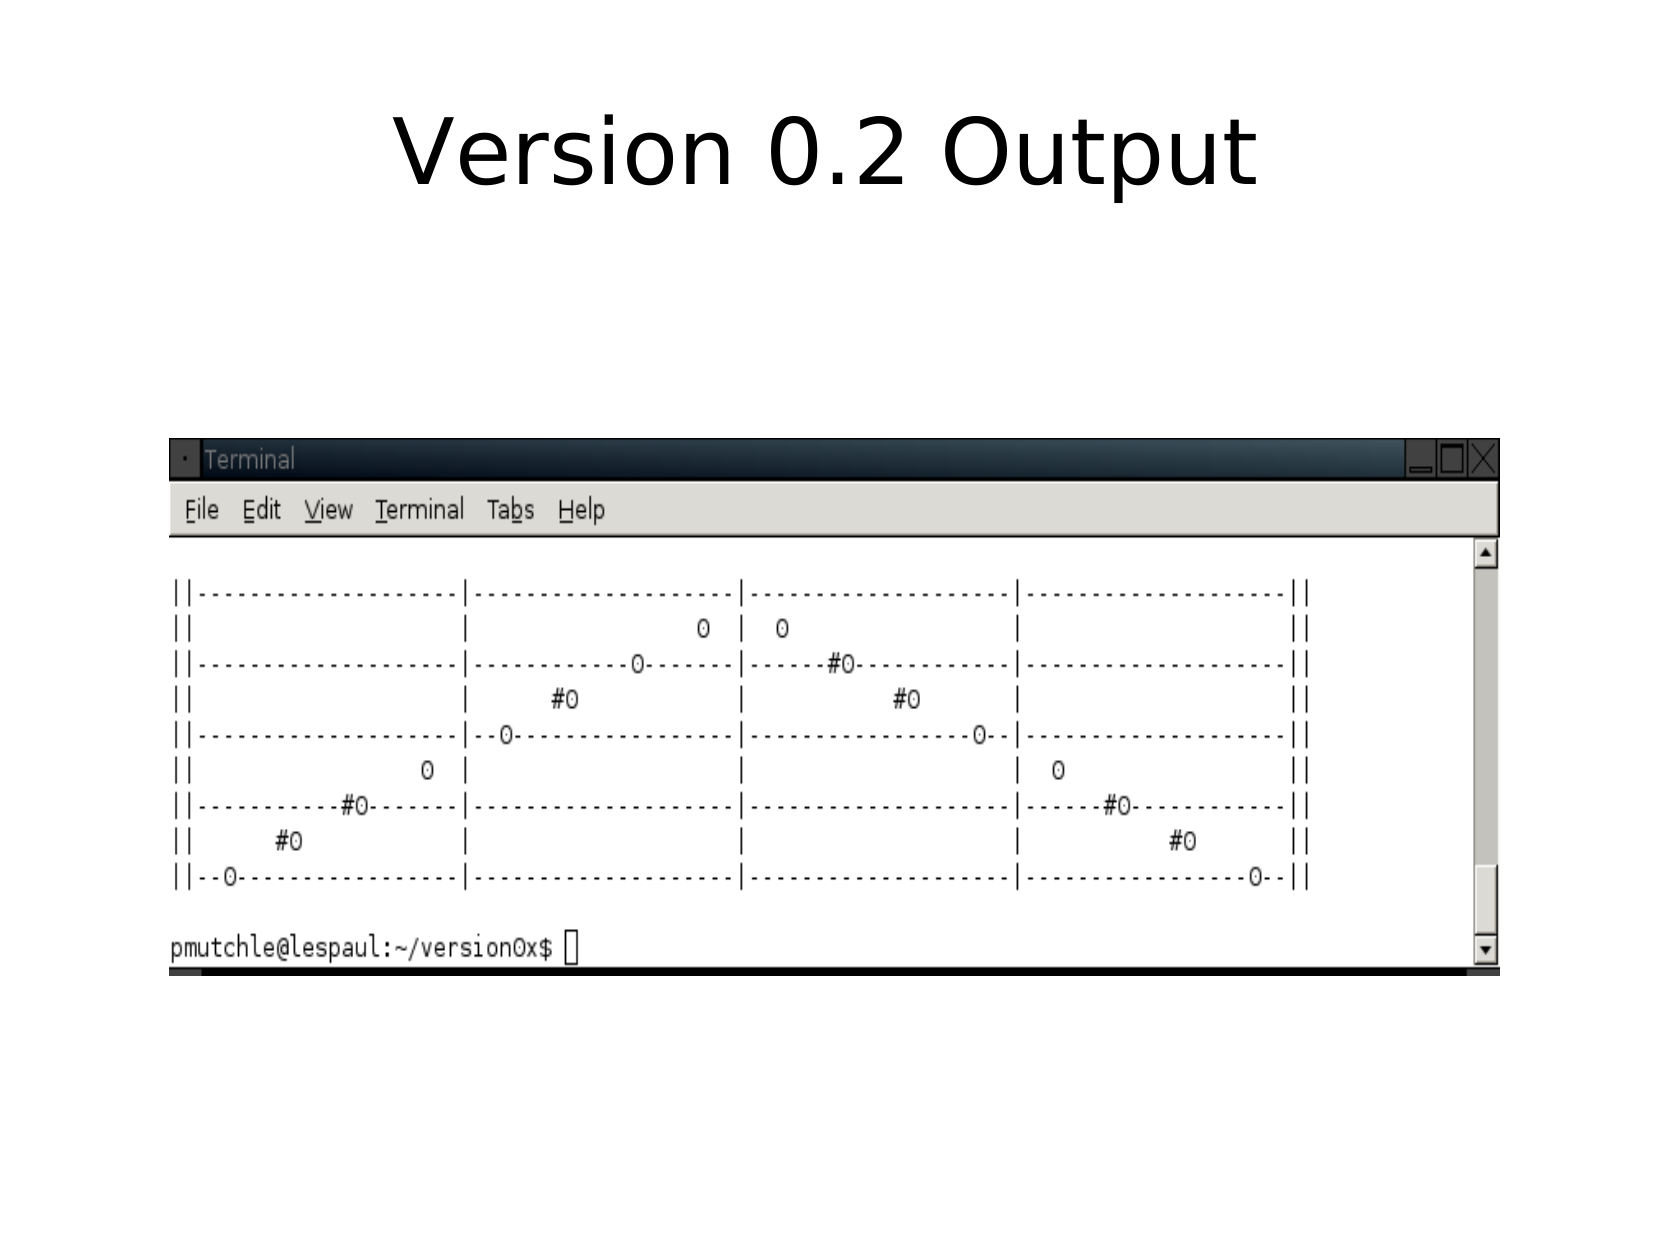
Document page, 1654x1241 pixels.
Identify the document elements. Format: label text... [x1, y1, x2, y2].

title Version 0.2 Output [82, 49, 1571, 257]
picture [169, 438, 1500, 976]
